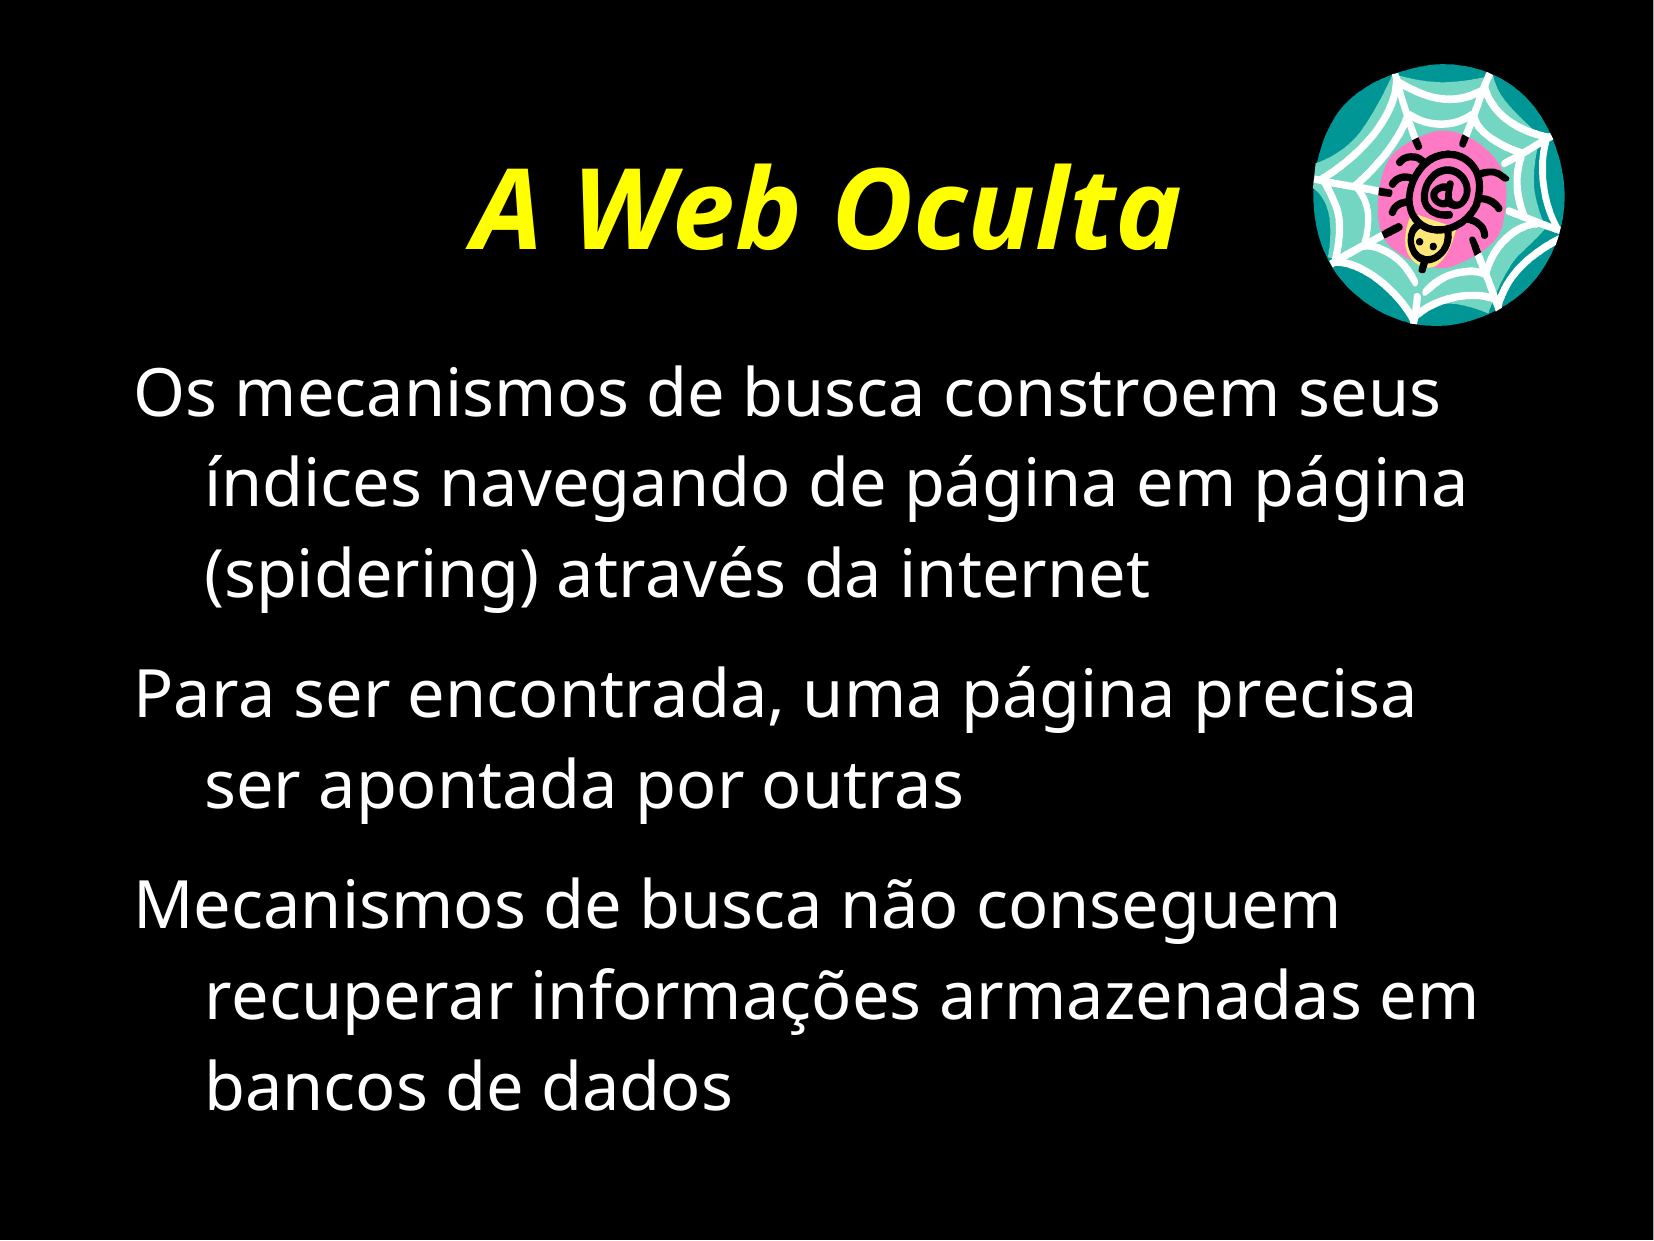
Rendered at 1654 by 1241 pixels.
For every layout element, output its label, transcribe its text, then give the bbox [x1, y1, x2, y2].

title A Web Oculta [121, 102, 1307, 311]
list Os mecanismos de busca constroem seus índices navegando de página em página (spidering) através da internet Para ser encontrada, uma página precisa ser apontada por outras Mecanismos de busca não conseguem recuperar informações armazenadas em bancos de dados [121, 344, 1534, 1165]
picture [1307, 58, 1570, 332]
